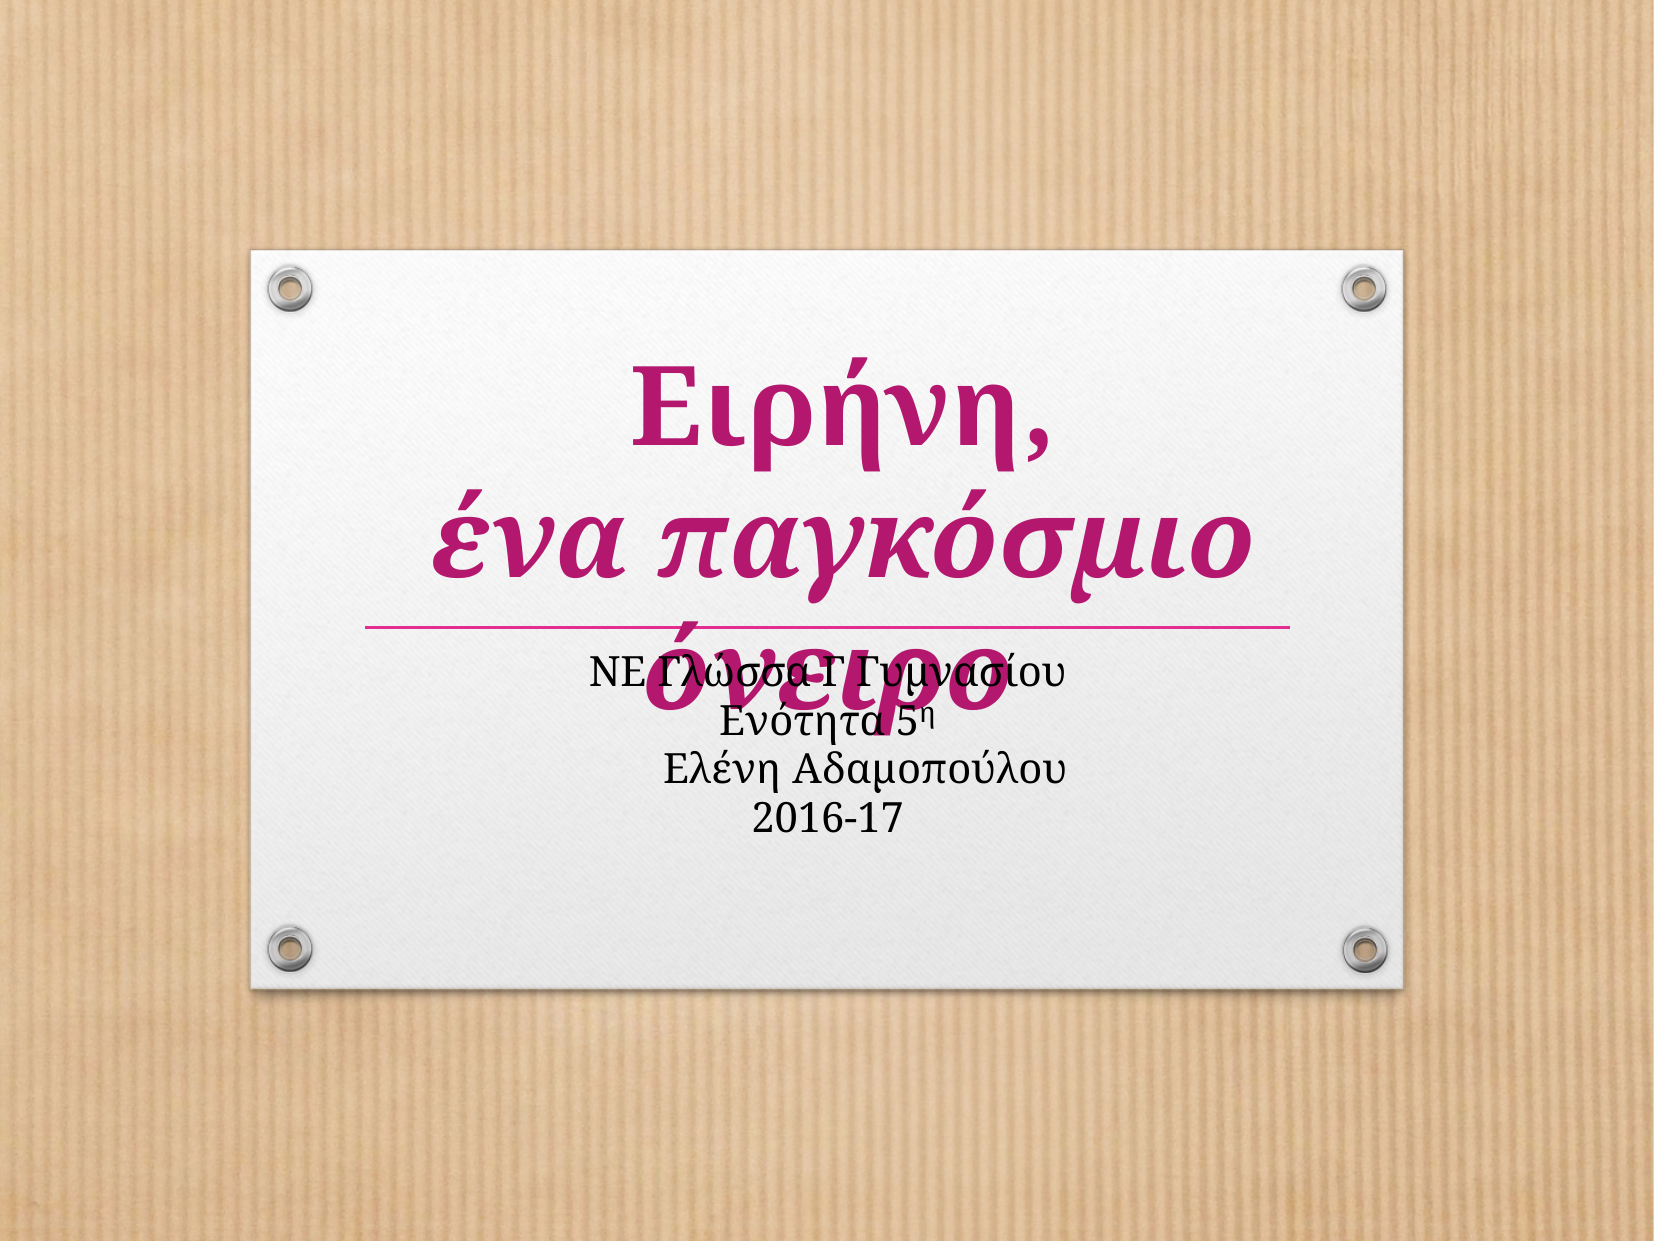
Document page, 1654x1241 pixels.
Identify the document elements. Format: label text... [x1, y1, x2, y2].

subtitle ΝΕ Γλώσσα Γ Γυμνασίου Ενότητα 5η Ελένη Αδαμοπούλου 2016-17 [347, 650, 1308, 900]
title Ειρήνη, ένα παγκόσμιο όνειρο [241, 327, 1417, 602]
